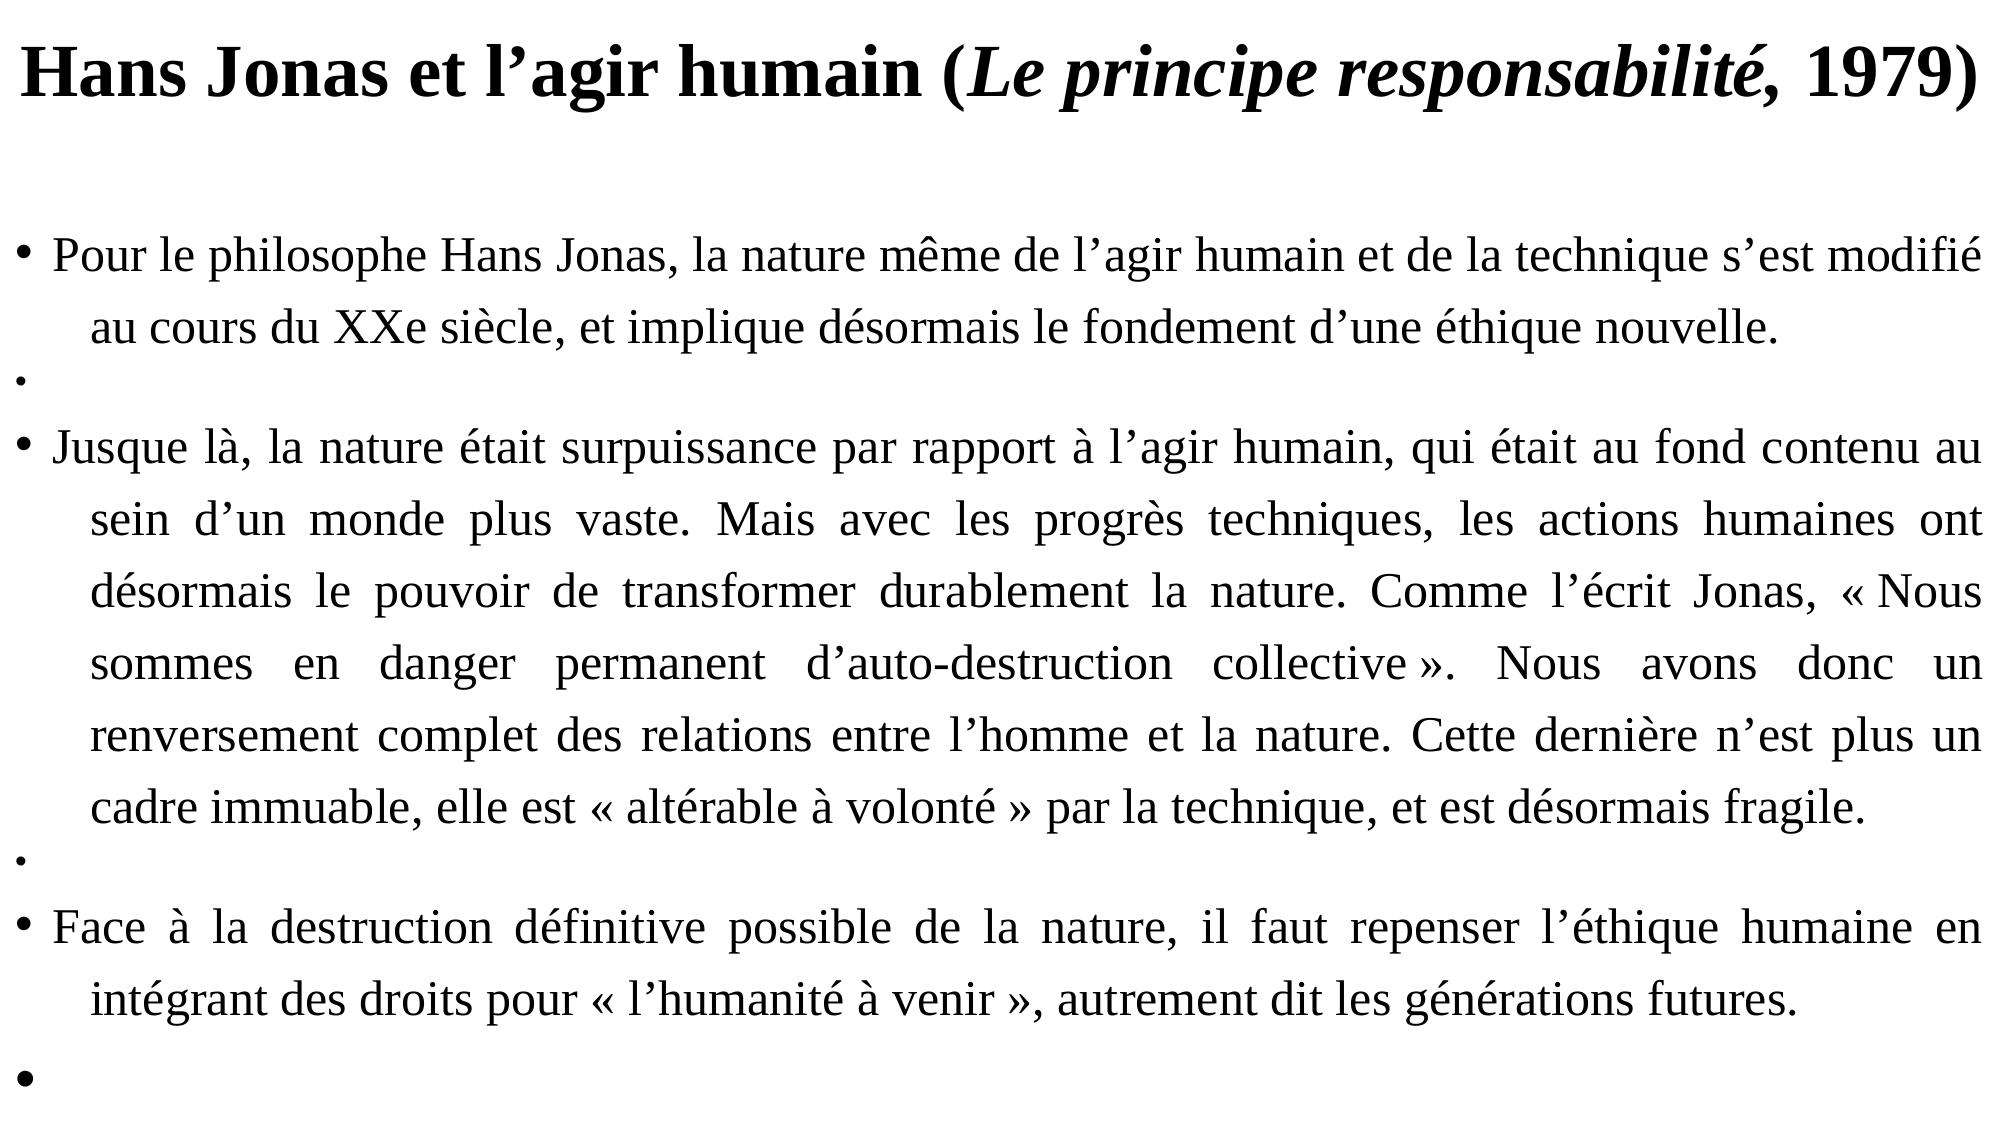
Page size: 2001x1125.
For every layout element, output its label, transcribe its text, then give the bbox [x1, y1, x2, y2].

title Hans Jonas et l’agir humain (Le principe responsabilité, 1979) [0, 0, 2000, 145]
list Pour le philosophe Hans Jonas, la nature même de l’agir humain et de la technique s’est modifié au cours du XXe siècle, et implique désormais le fondement d’une éthique nouvelle. Jusque là, la nature était surpuissance par rapport à l’agir humain, qui était au fond contenu au sein d’un monde plus vaste. Mais avec les progrès techniques, les actions humaines ont désormais le pouvoir de transformer durablement la nature. Comme l’écrit Jonas, « Nous sommes en danger permanent d’auto-destruction collective ». Nous avons donc un renversement complet des relations entre l’homme et la nature. Cette dernière n’est plus un cadre immuable, elle est « altérable à volonté » par la technique, et est désormais fragile. Face à la destruction définitive possible de la nature, il faut repenser l’éthique humaine en intégrant des droits pour « l’humanité à venir », autrement dit les générations futures. [0, 202, 2000, 1125]
